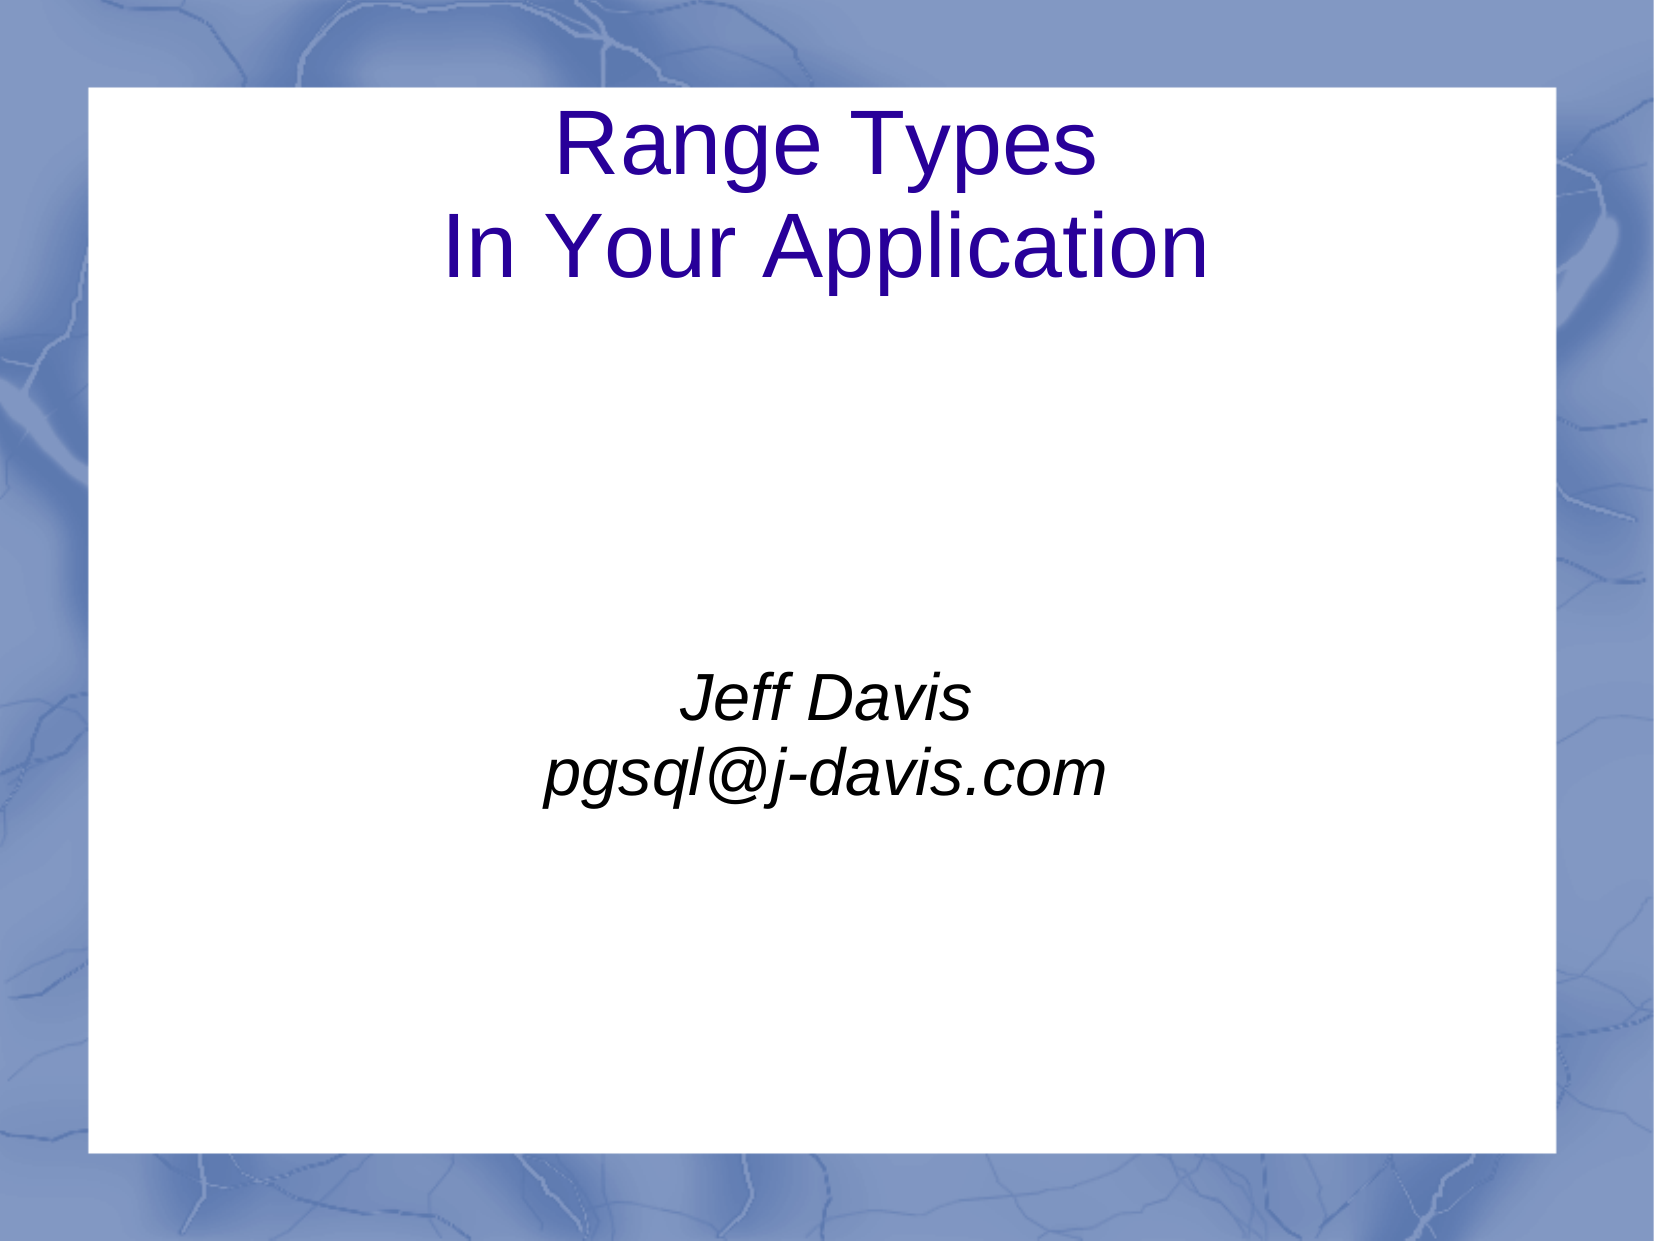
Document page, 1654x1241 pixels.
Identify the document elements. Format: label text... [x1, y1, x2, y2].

picture [0, 0, 1654, 1241]
subtitle Jeff Davis pgsql@j-davis.com [147, 333, 1506, 1137]
title Range Types In Your Application [118, 90, 1536, 298]
